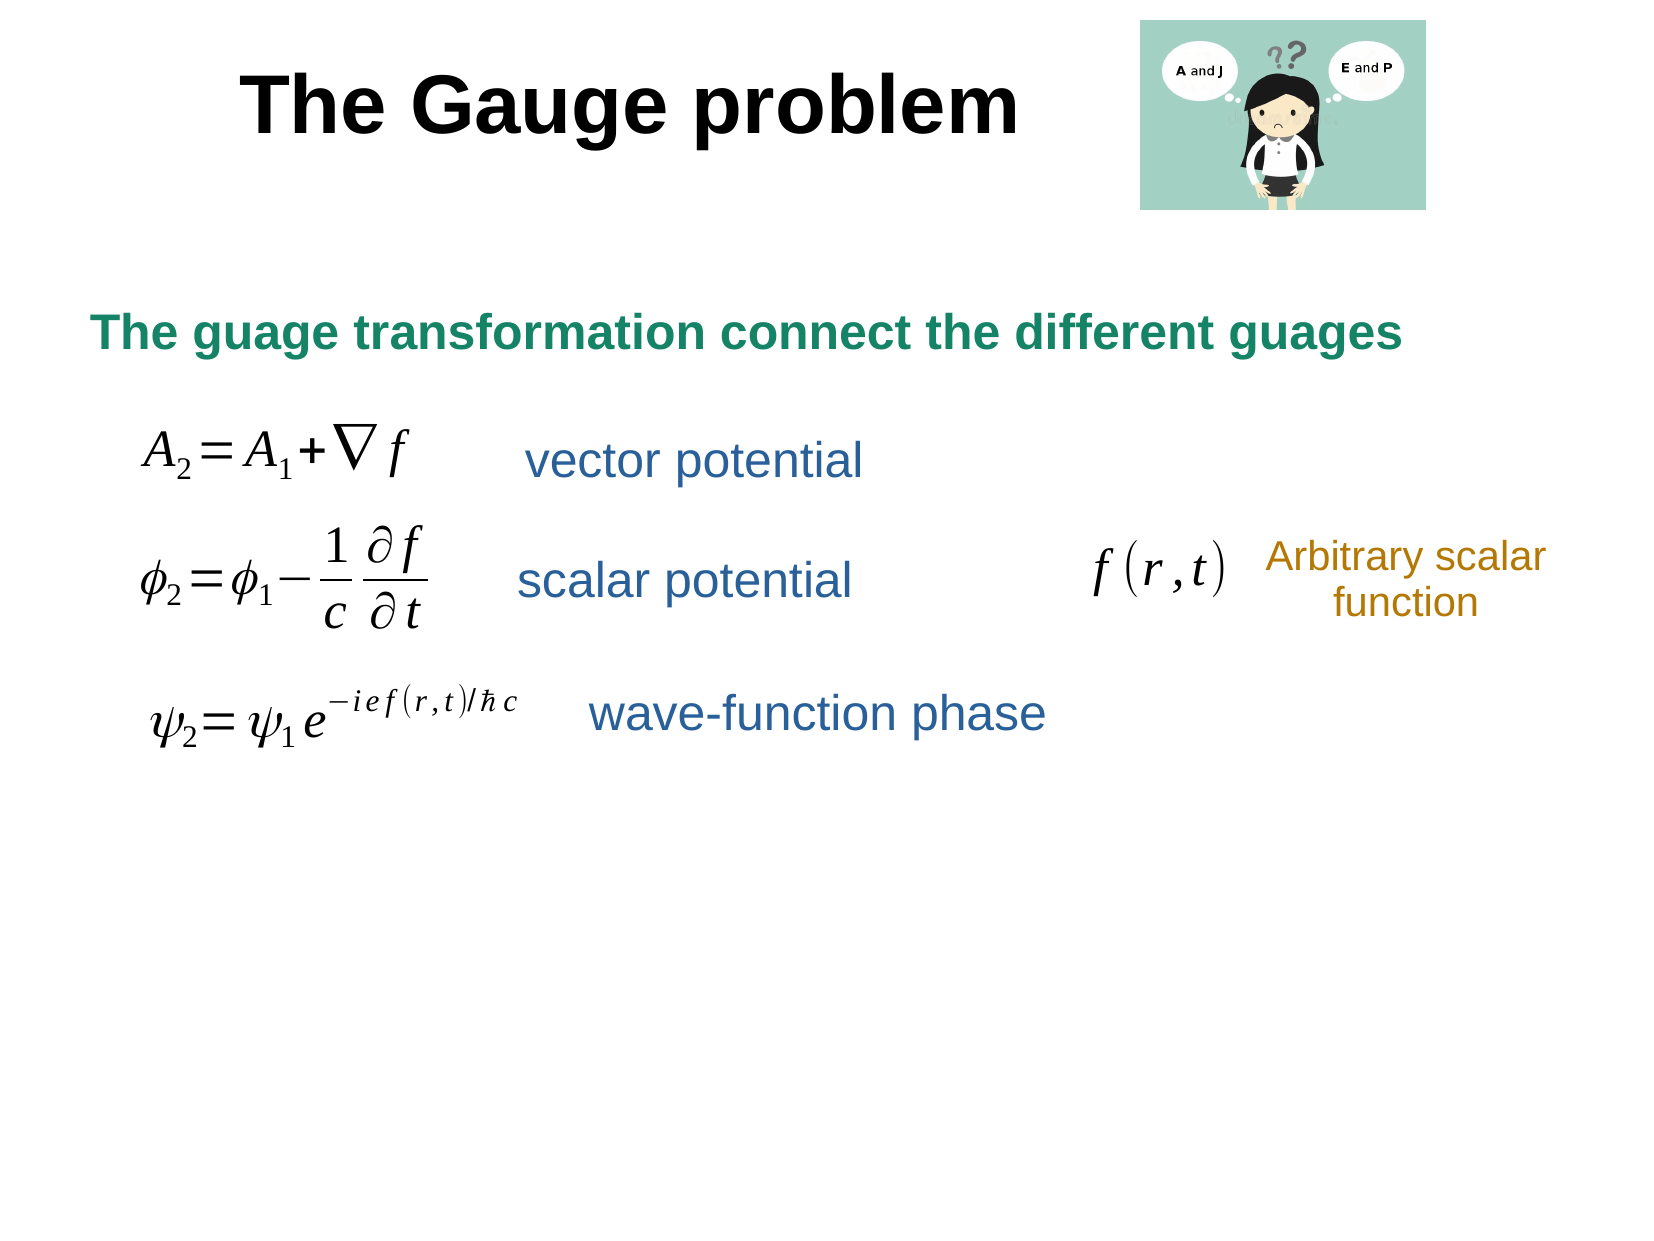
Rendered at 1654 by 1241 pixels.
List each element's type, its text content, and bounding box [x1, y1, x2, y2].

text_box Arbitrary scalar function [1215, 525, 1598, 633]
text_box wave-function phase [574, 678, 1122, 754]
text_box scalar potential [502, 544, 886, 616]
text_box The guage transformation connect the different guages [75, 297, 1419, 406]
text_box vector potential [510, 424, 893, 496]
chart [129, 681, 530, 757]
chart [123, 516, 444, 641]
chart [1080, 536, 1215, 601]
title The Gauge problem [150, 30, 1111, 181]
chart [123, 420, 424, 487]
picture [1140, 20, 1426, 211]
